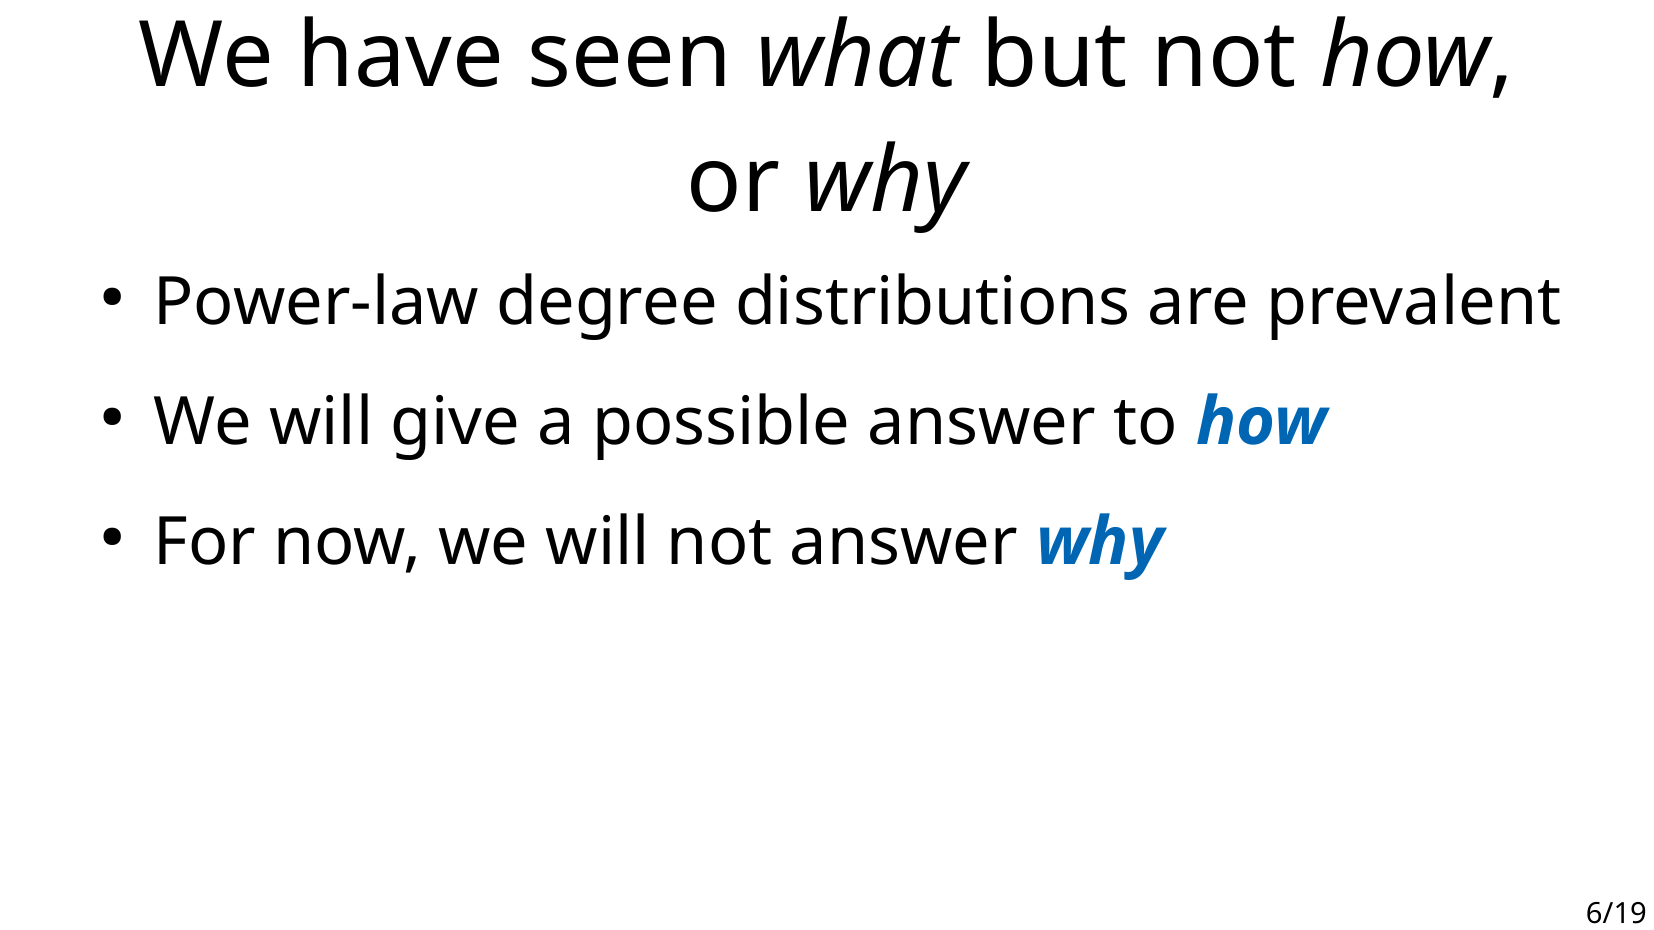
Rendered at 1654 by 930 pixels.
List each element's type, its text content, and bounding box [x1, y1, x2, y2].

title We have seen what but not how, or why [82, 1, 1571, 225]
list Power-law degree distributions are prevalent We will give a possible answer to how For now, we will not answer why [82, 252, 1571, 793]
